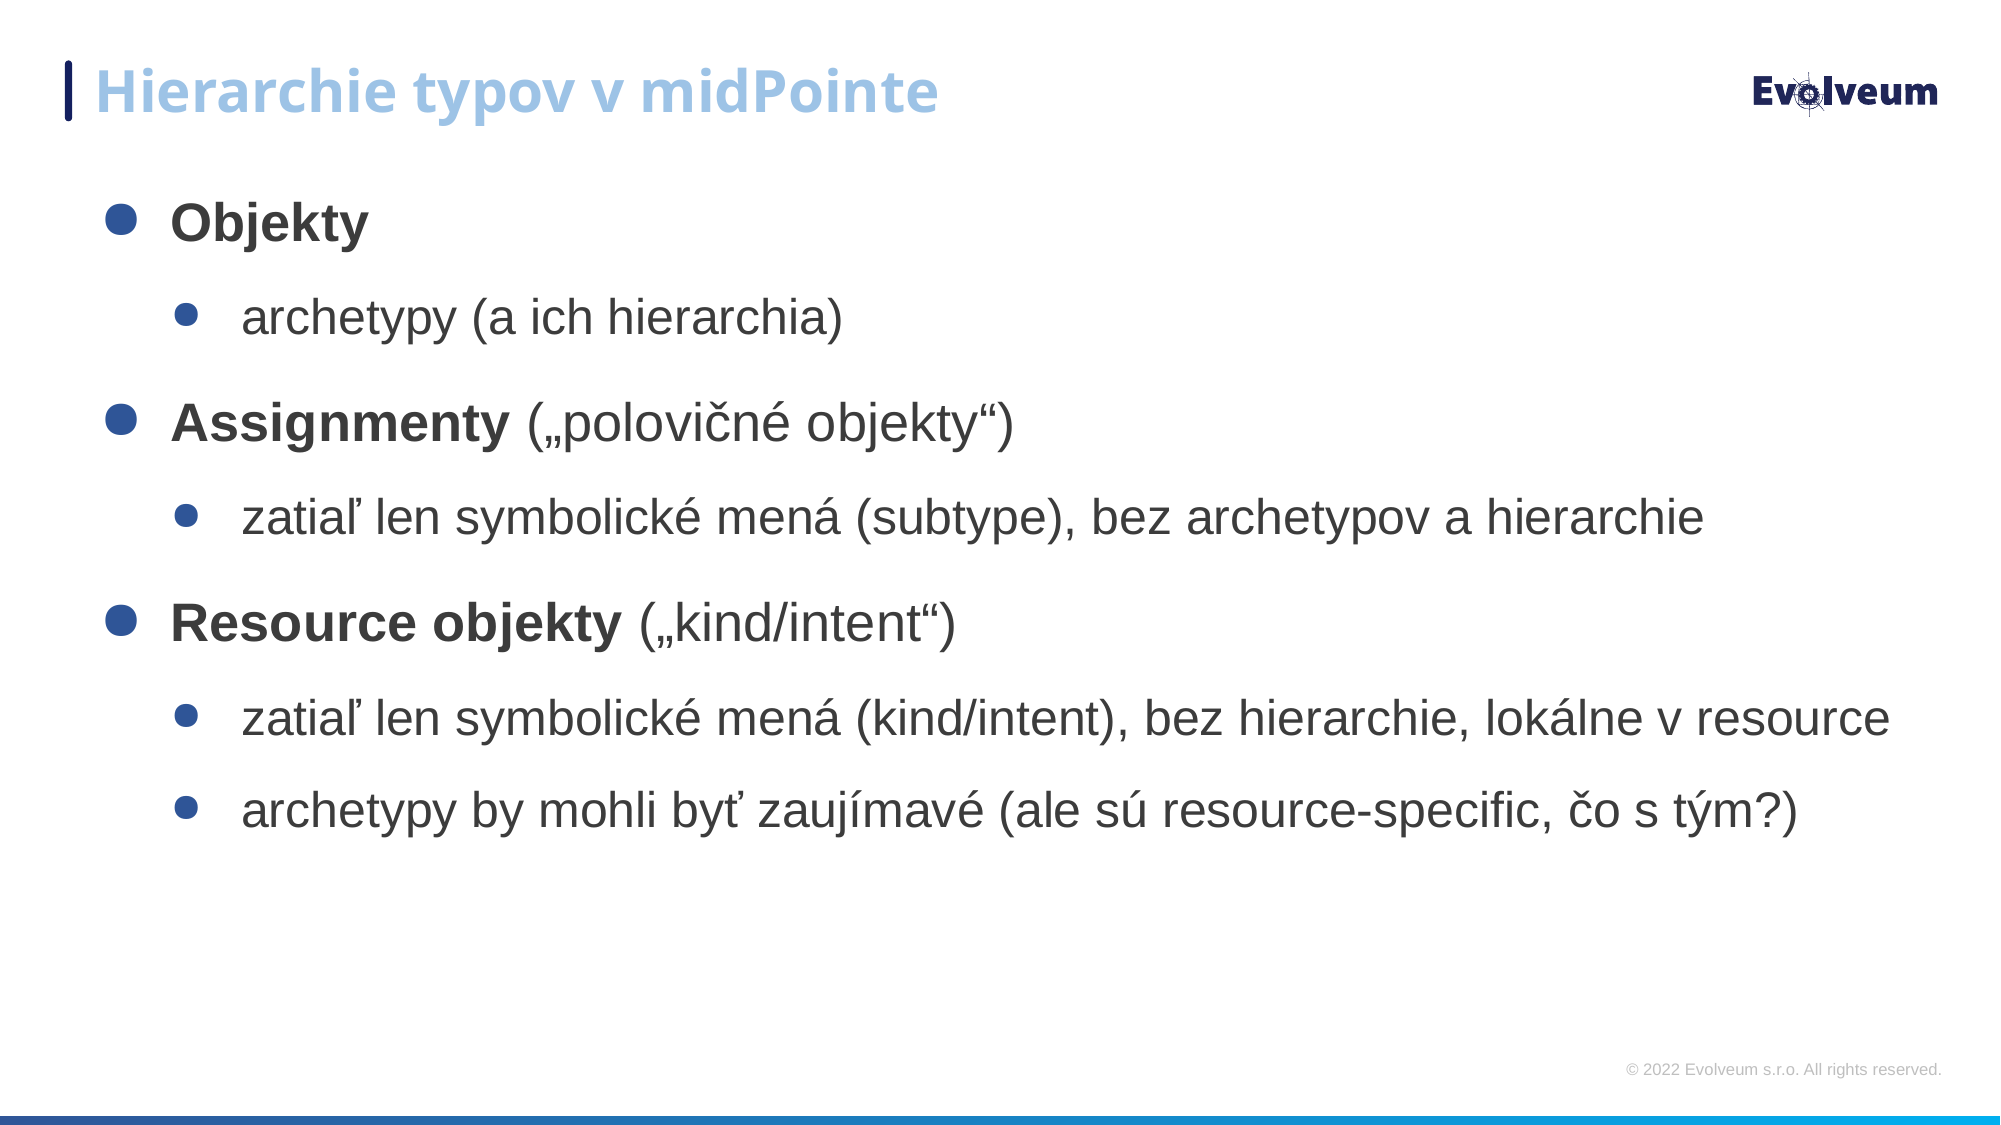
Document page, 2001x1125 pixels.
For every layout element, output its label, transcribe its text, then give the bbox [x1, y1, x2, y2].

title Hierarchie typov v midPointe [94, 47, 1687, 133]
list Objekty archetypy (a ich hierarchia) Assignmenty („polovičné objekty“) zatiaľ len symbolické mená (subtype), bez archetypov a hierarchie Resource objekty („kind/intent“) zatiaľ len symbolické mená (kind/intent), bez hierarchie, lokálne v resource archetypy by mohli byť zaujímavé (ale sú resource-specific, čo s tým?) [84, 183, 1916, 1004]
